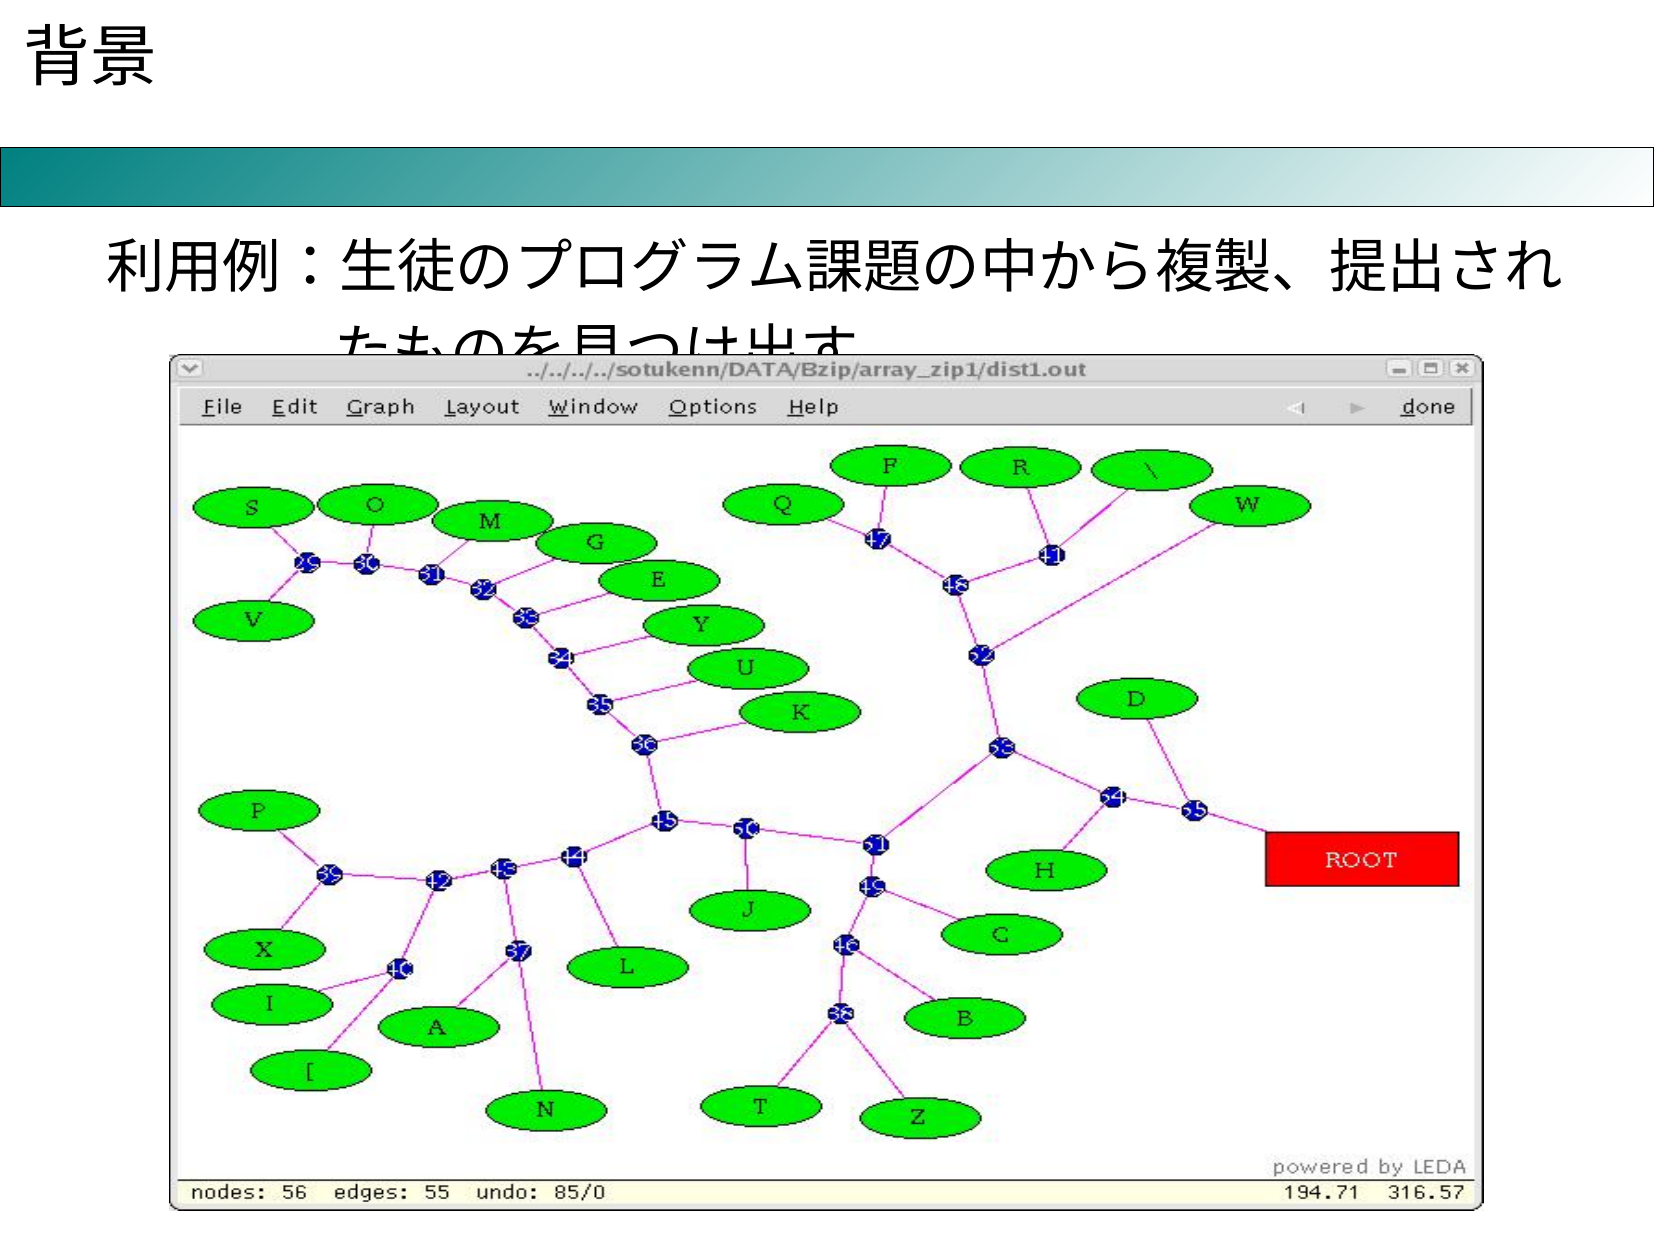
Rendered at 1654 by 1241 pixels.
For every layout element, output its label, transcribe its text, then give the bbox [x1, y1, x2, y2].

title 背景 [23, 29, 562, 182]
picture [169, 354, 1484, 1211]
text_box 利用例：生徒のプログラム課題の中から複製、提出され たものを見つけ出す [74, 213, 1587, 354]
